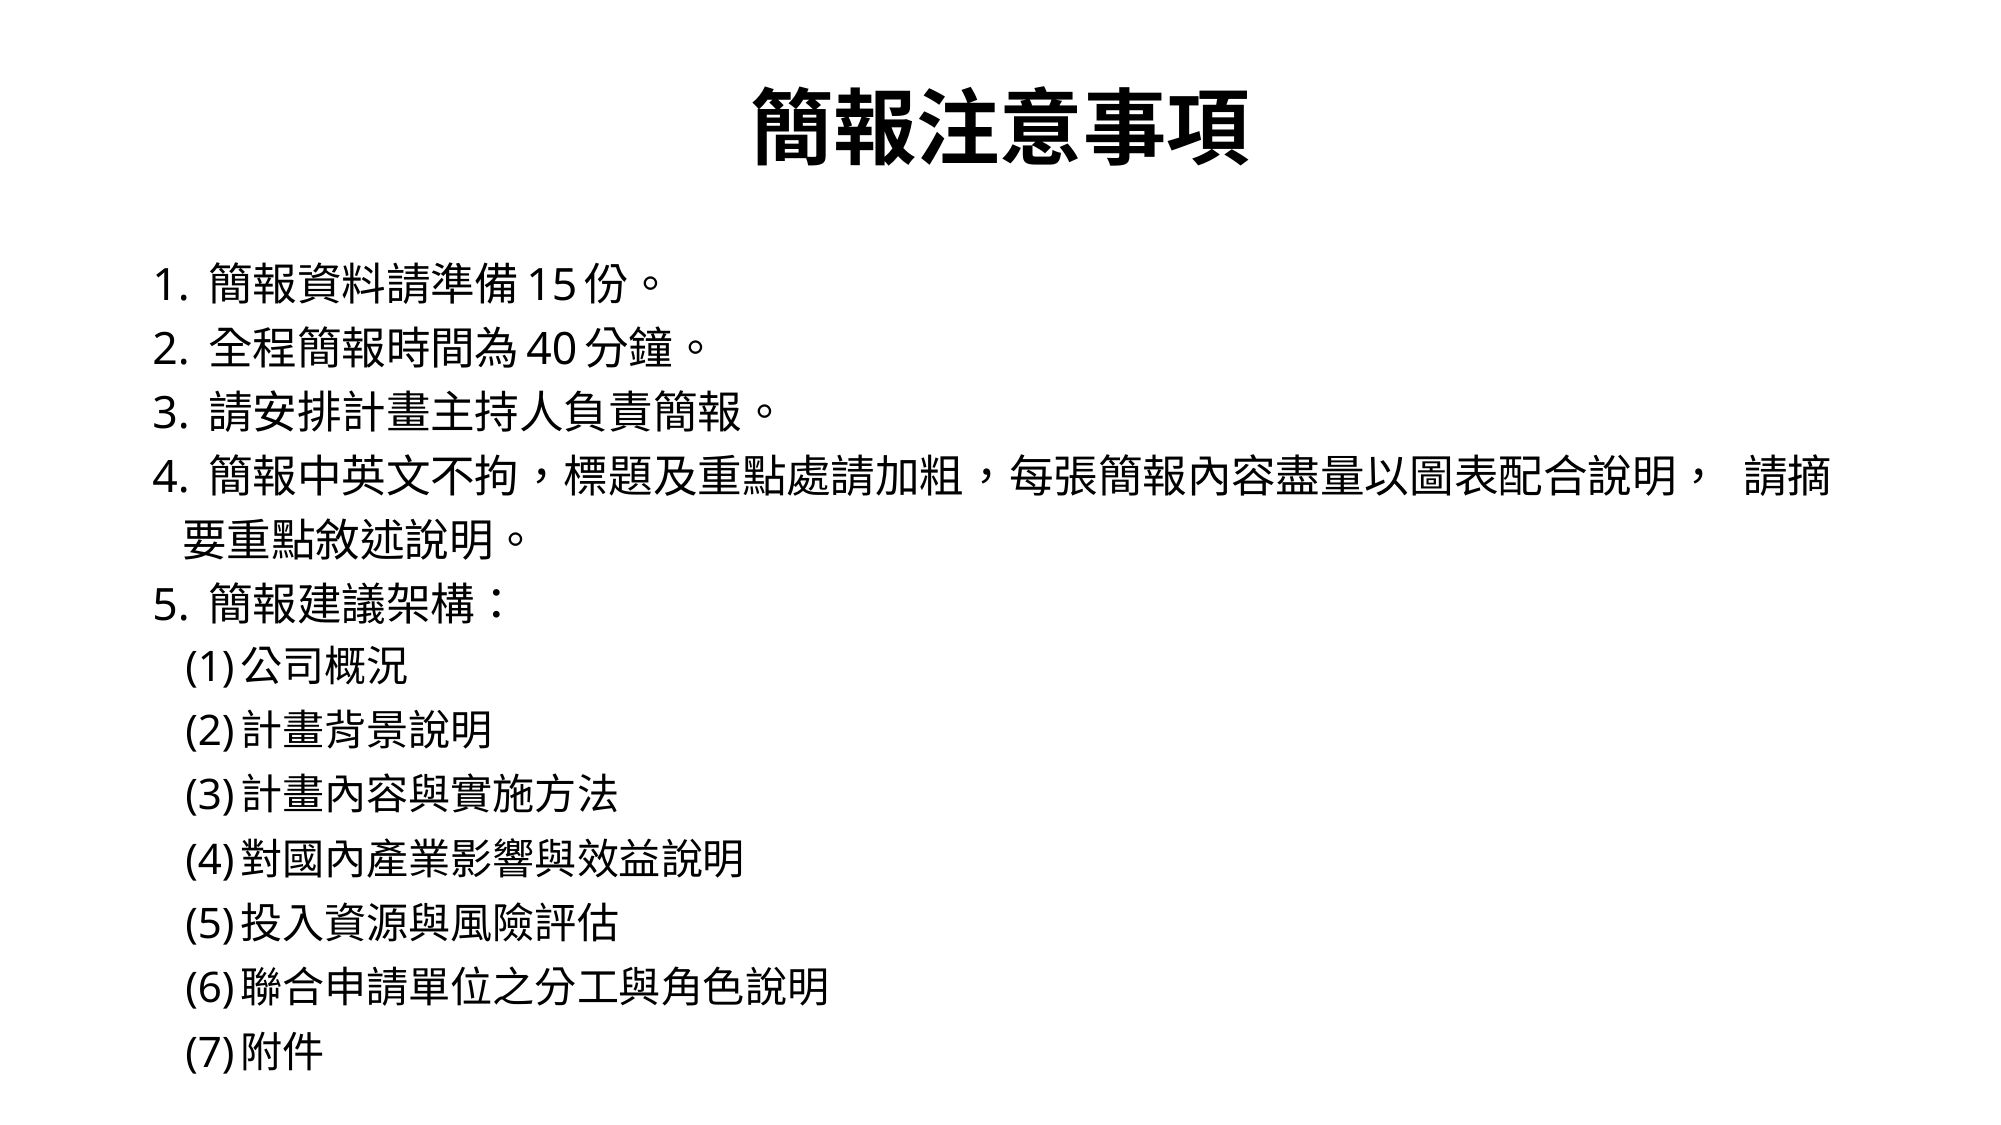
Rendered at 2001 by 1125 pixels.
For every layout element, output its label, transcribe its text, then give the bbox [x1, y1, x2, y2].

title 簡報注意事項 [137, 59, 1863, 205]
list 1. 簡報資料請準備15份。 2. 全程簡報時間為40分鐘。 3. 請安排計畫主持人負責簡報。 4. 簡報中英文不拘，標題及重點處請加粗，每張簡報內容盡量以圖表配合說明， 請摘要重點敘述說明。 5. 簡報建議架構： (1)公司概況 (2)計畫背景說明 (3)計畫內容與實施方法 (4)對國內產業影響與效益說明 (5)投入資源與風險評估 (6)聯合申請單位之分工與角色說明 (7)附件 [137, 237, 1863, 1091]
